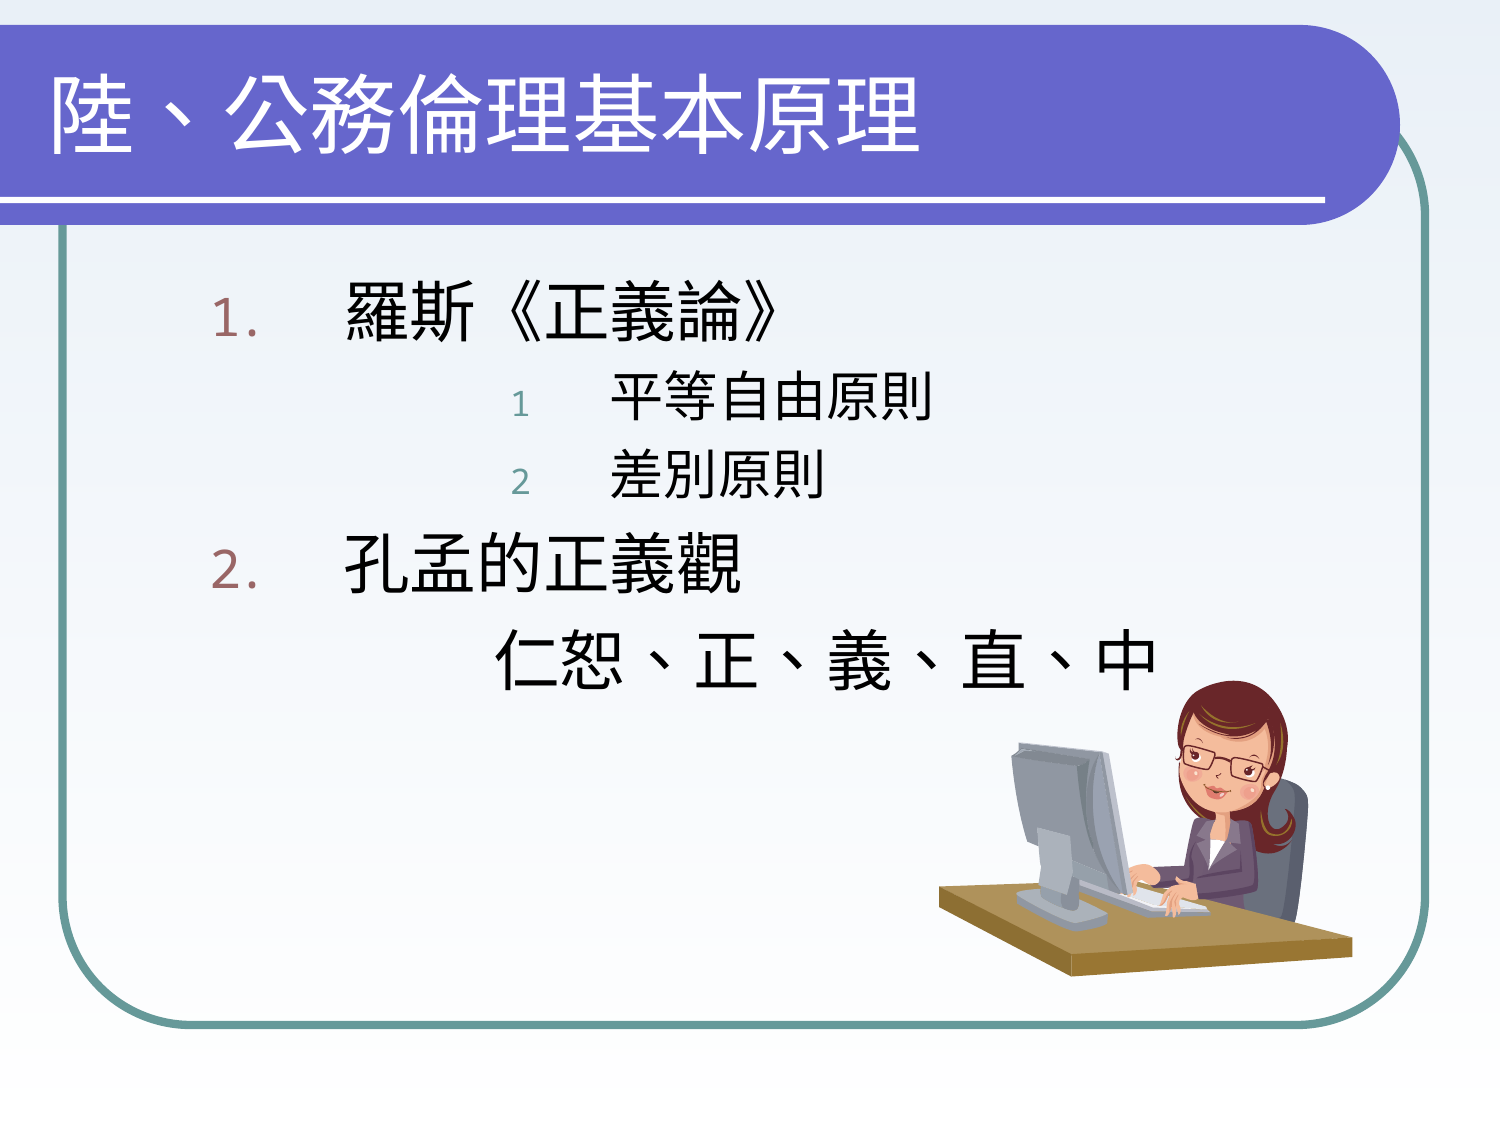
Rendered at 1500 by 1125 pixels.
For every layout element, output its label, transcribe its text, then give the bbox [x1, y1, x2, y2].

title 陸、公務倫理基本原理 [32, 37, 1347, 188]
picture [939, 680, 1353, 977]
list 羅斯《正義論》 平等自由原則 差別原則 孔孟的正義觀 仁恕、正、義、直、中 [194, 262, 1223, 988]
